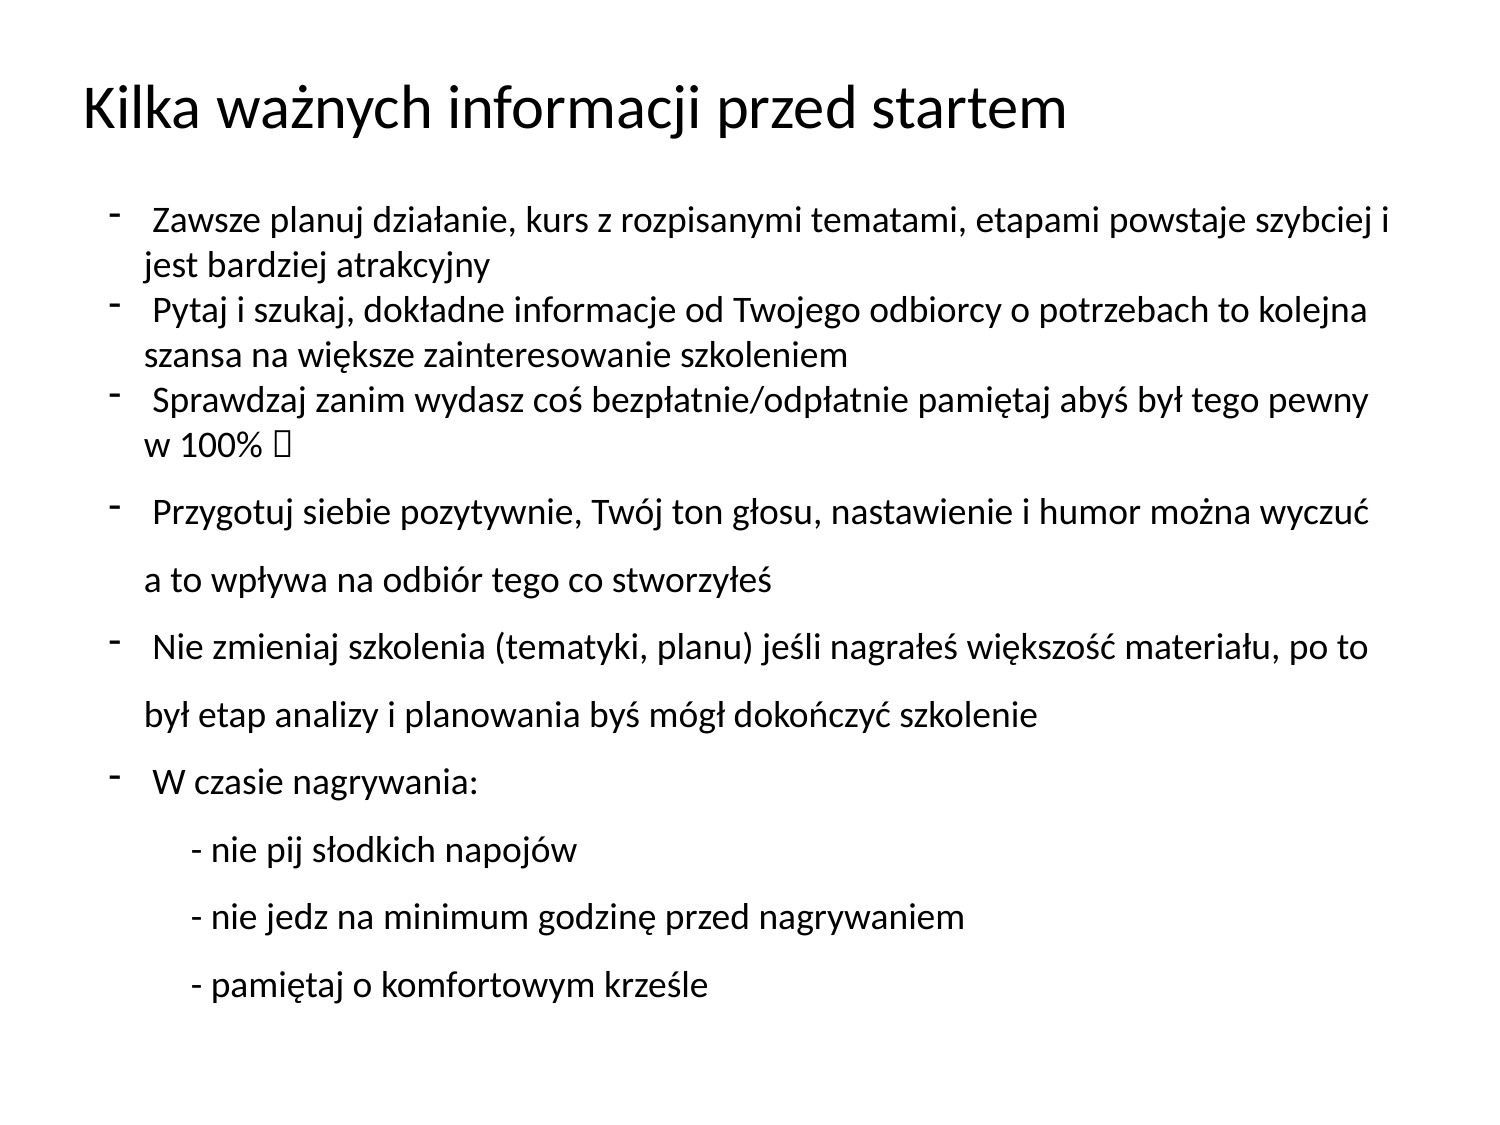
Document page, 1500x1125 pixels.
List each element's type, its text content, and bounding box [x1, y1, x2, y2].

text_box Kilka ważnych informacji przed startem [69, 58, 1383, 149]
text_box Zawsze planuj działanie, kurs z rozpisanymi tematami, etapami powstaje szybciej i jest bardziej atrakcyjny Pytaj i szukaj, dokładne informacje od Twojego odbiorcy o potrzebach to kolejna szansa na większe zainteresowanie szkoleniem Sprawdzaj zanim wydasz coś bezpłatnie/odpłatnie pamiętaj abyś był tego pewny w 100%  Przygotuj siebie pozytywnie, Twój ton głosu, nastawienie i humor można wyczuć a to wpływa na odbiór tego co stworzyłeś Nie zmieniaj szkolenia (tematyki, planu) jeśli nagrałeś większość materiału, po to był etap analizy i planowania byś mógł dokończyć szkolenie W czasie nagrywania: - nie pij słodkich napojów - nie jedz na minimum godzinę przed nagrywaniem - pamiętaj o komfortowym krześle [93, 187, 1407, 1013]
